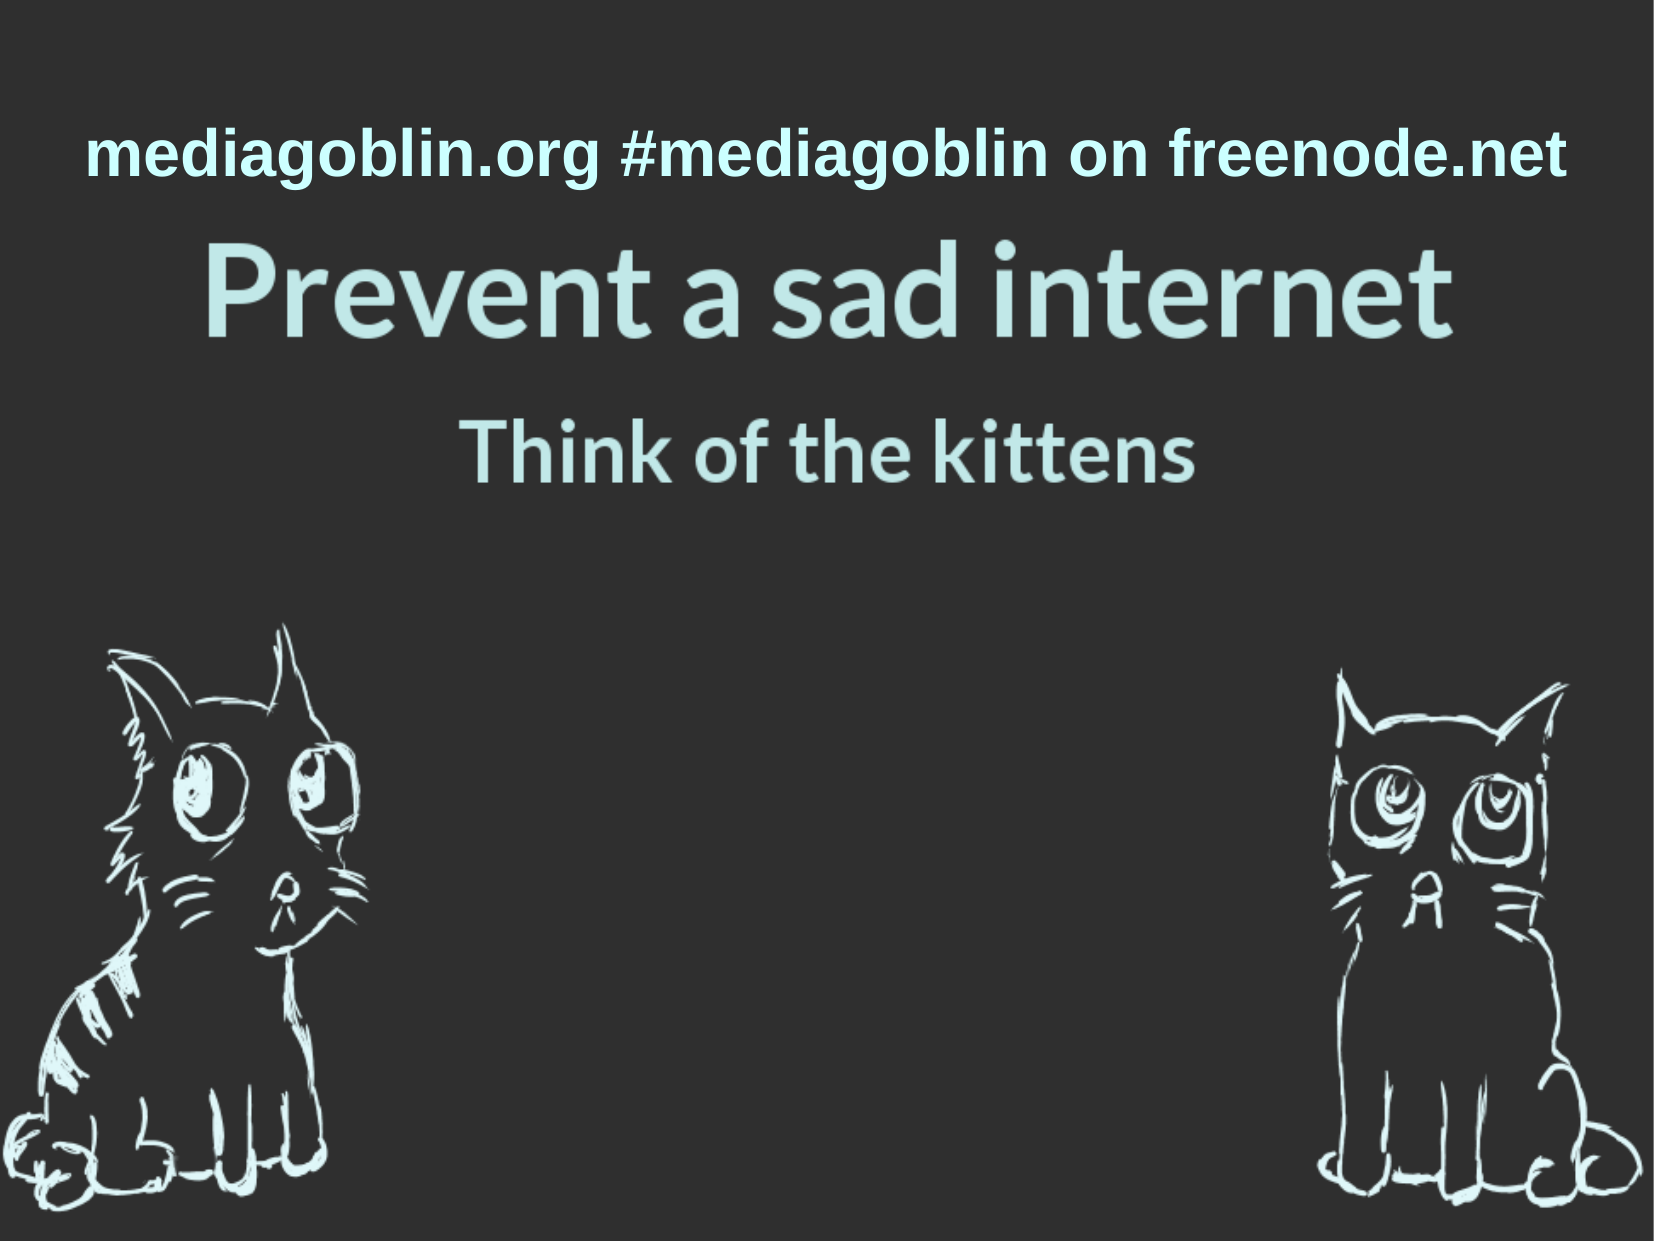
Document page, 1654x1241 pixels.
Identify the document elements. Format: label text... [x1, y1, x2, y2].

title mediagoblin.org #mediagoblin on freenode.net [82, 56, 1571, 250]
picture [0, 0, 1654, 1241]
